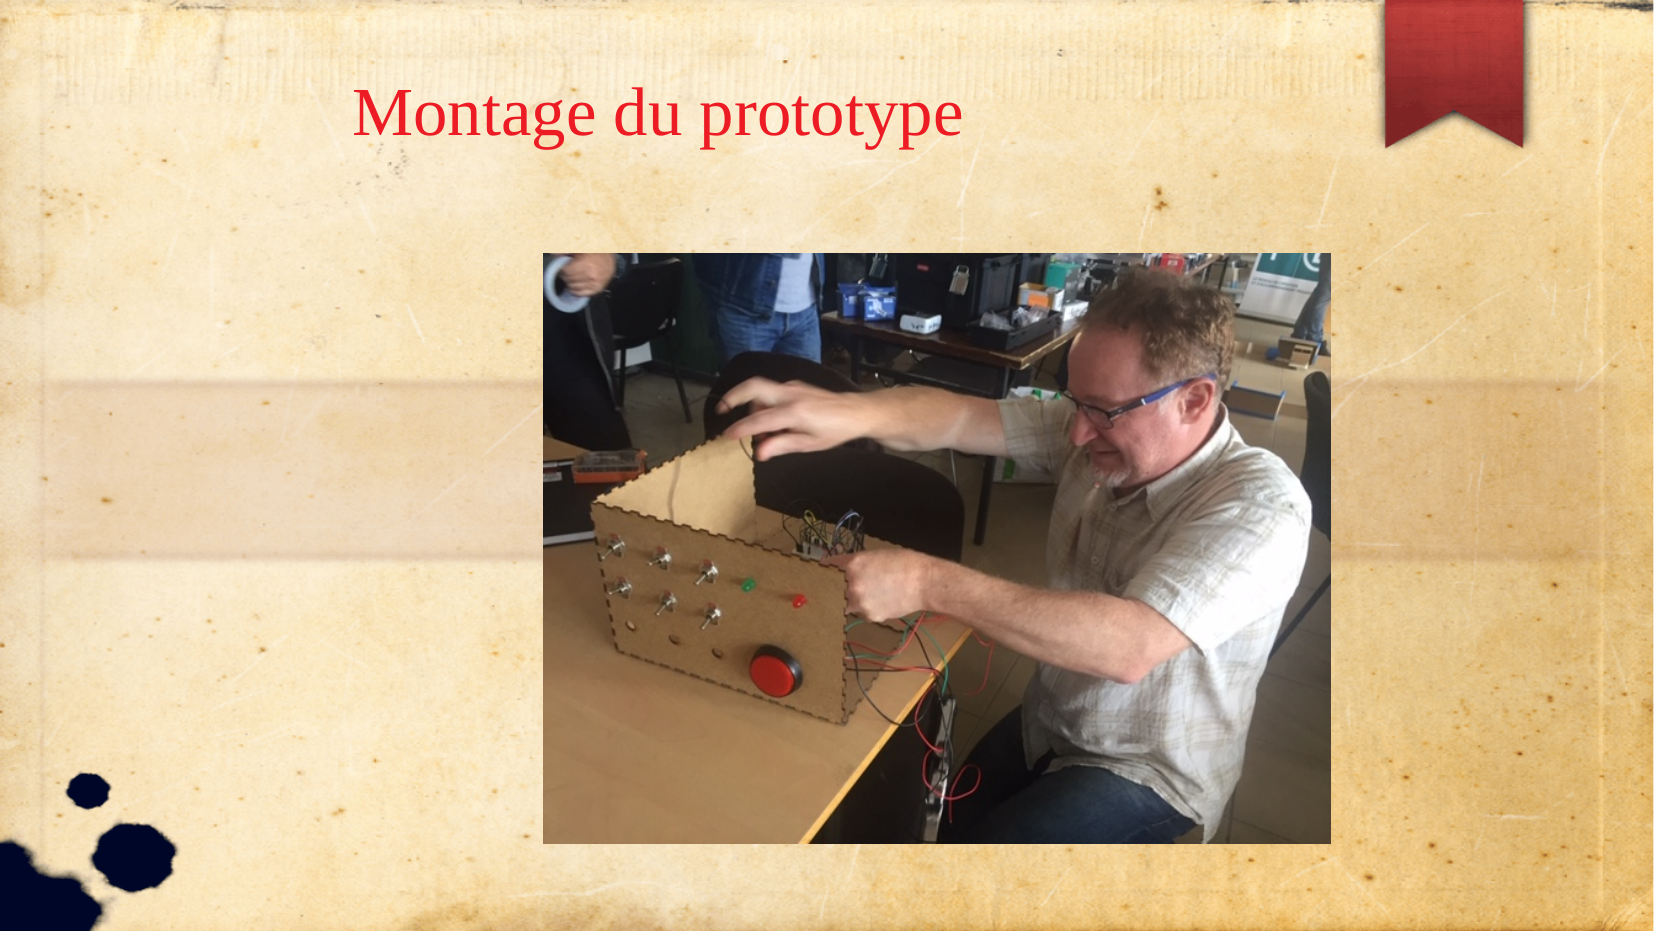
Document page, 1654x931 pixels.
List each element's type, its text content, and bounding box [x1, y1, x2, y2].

picture [0, 0, 1654, 931]
title Montage du prototype [82, 35, 1235, 189]
